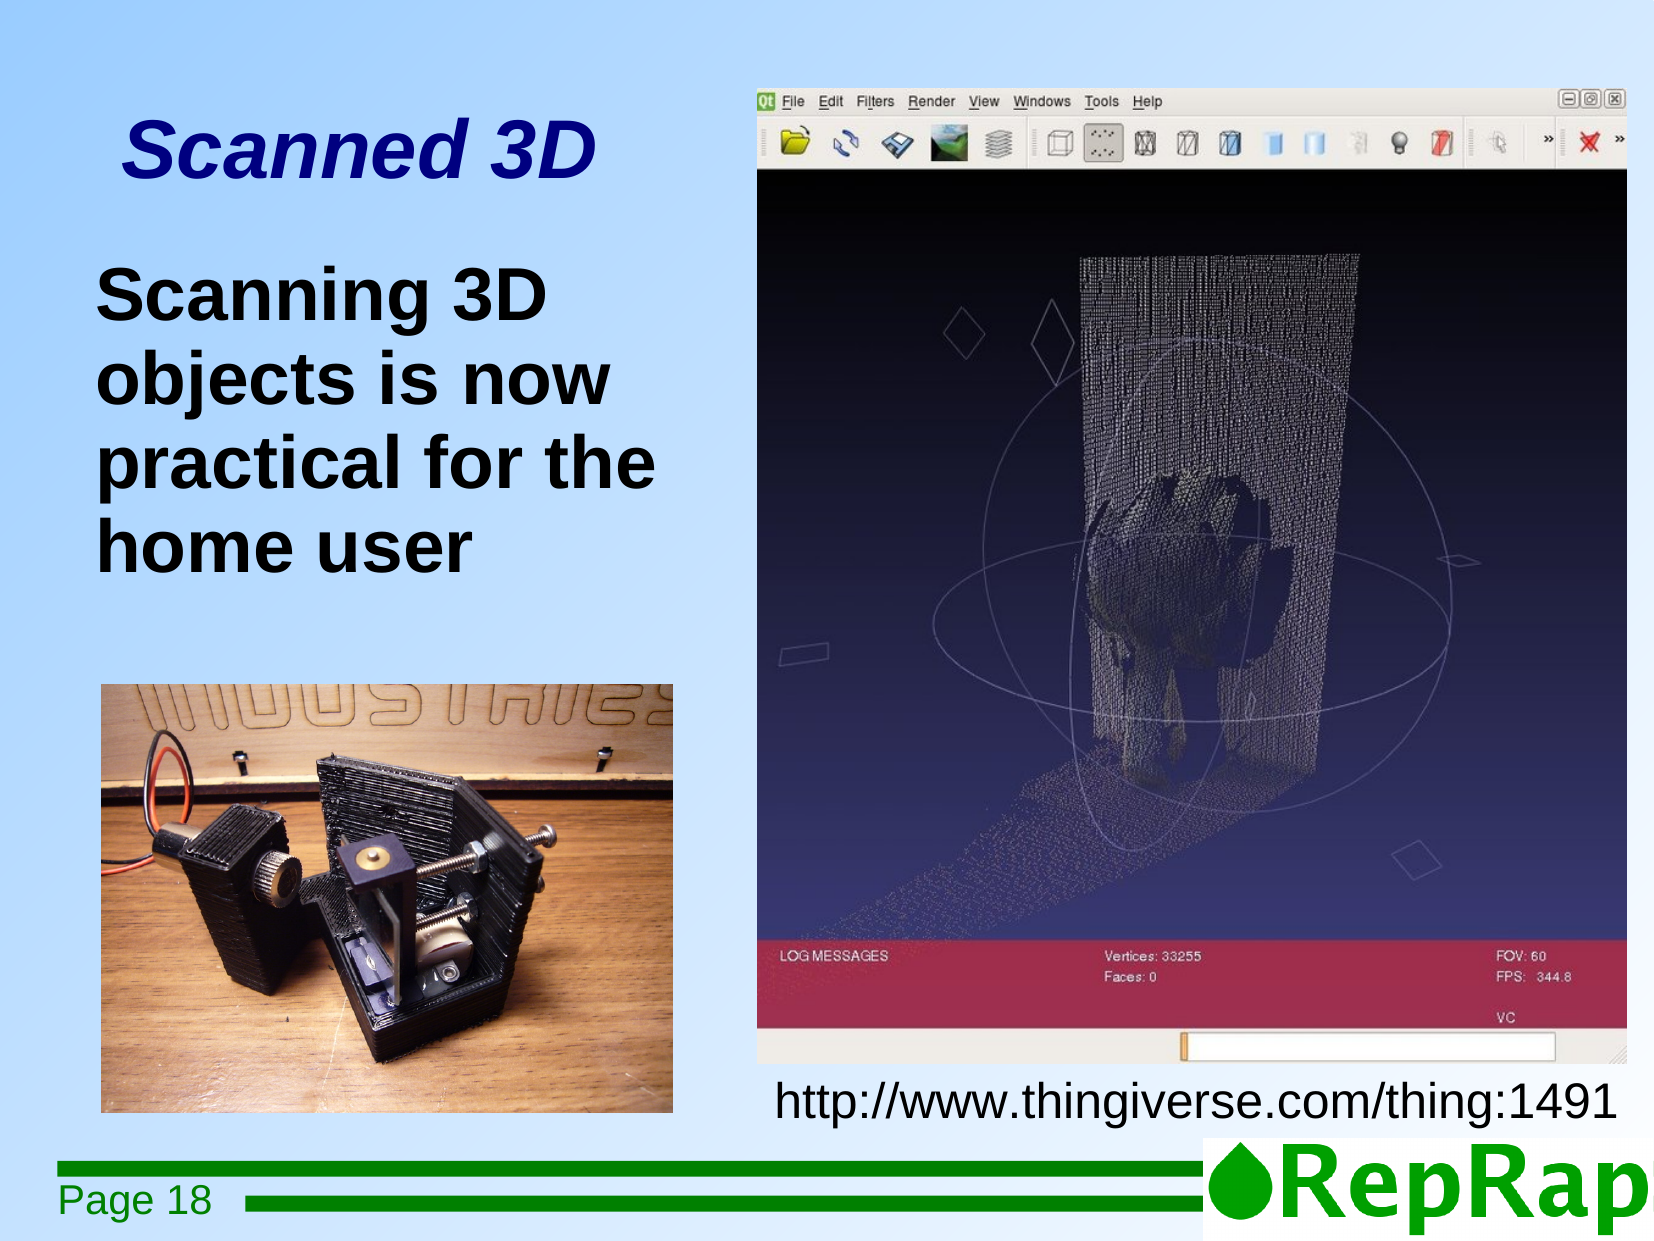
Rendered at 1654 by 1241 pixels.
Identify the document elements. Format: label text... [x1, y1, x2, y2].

text_box http://www.thingiverse.com/thing:1491 [774, 1073, 1621, 1129]
text_box Scanning 3D objects is now practical for the home user [95, 252, 682, 724]
picture [101, 684, 673, 1113]
picture [757, 88, 1627, 1064]
title Scanned 3D [121, 46, 1534, 254]
picture [1203, 1138, 1654, 1241]
